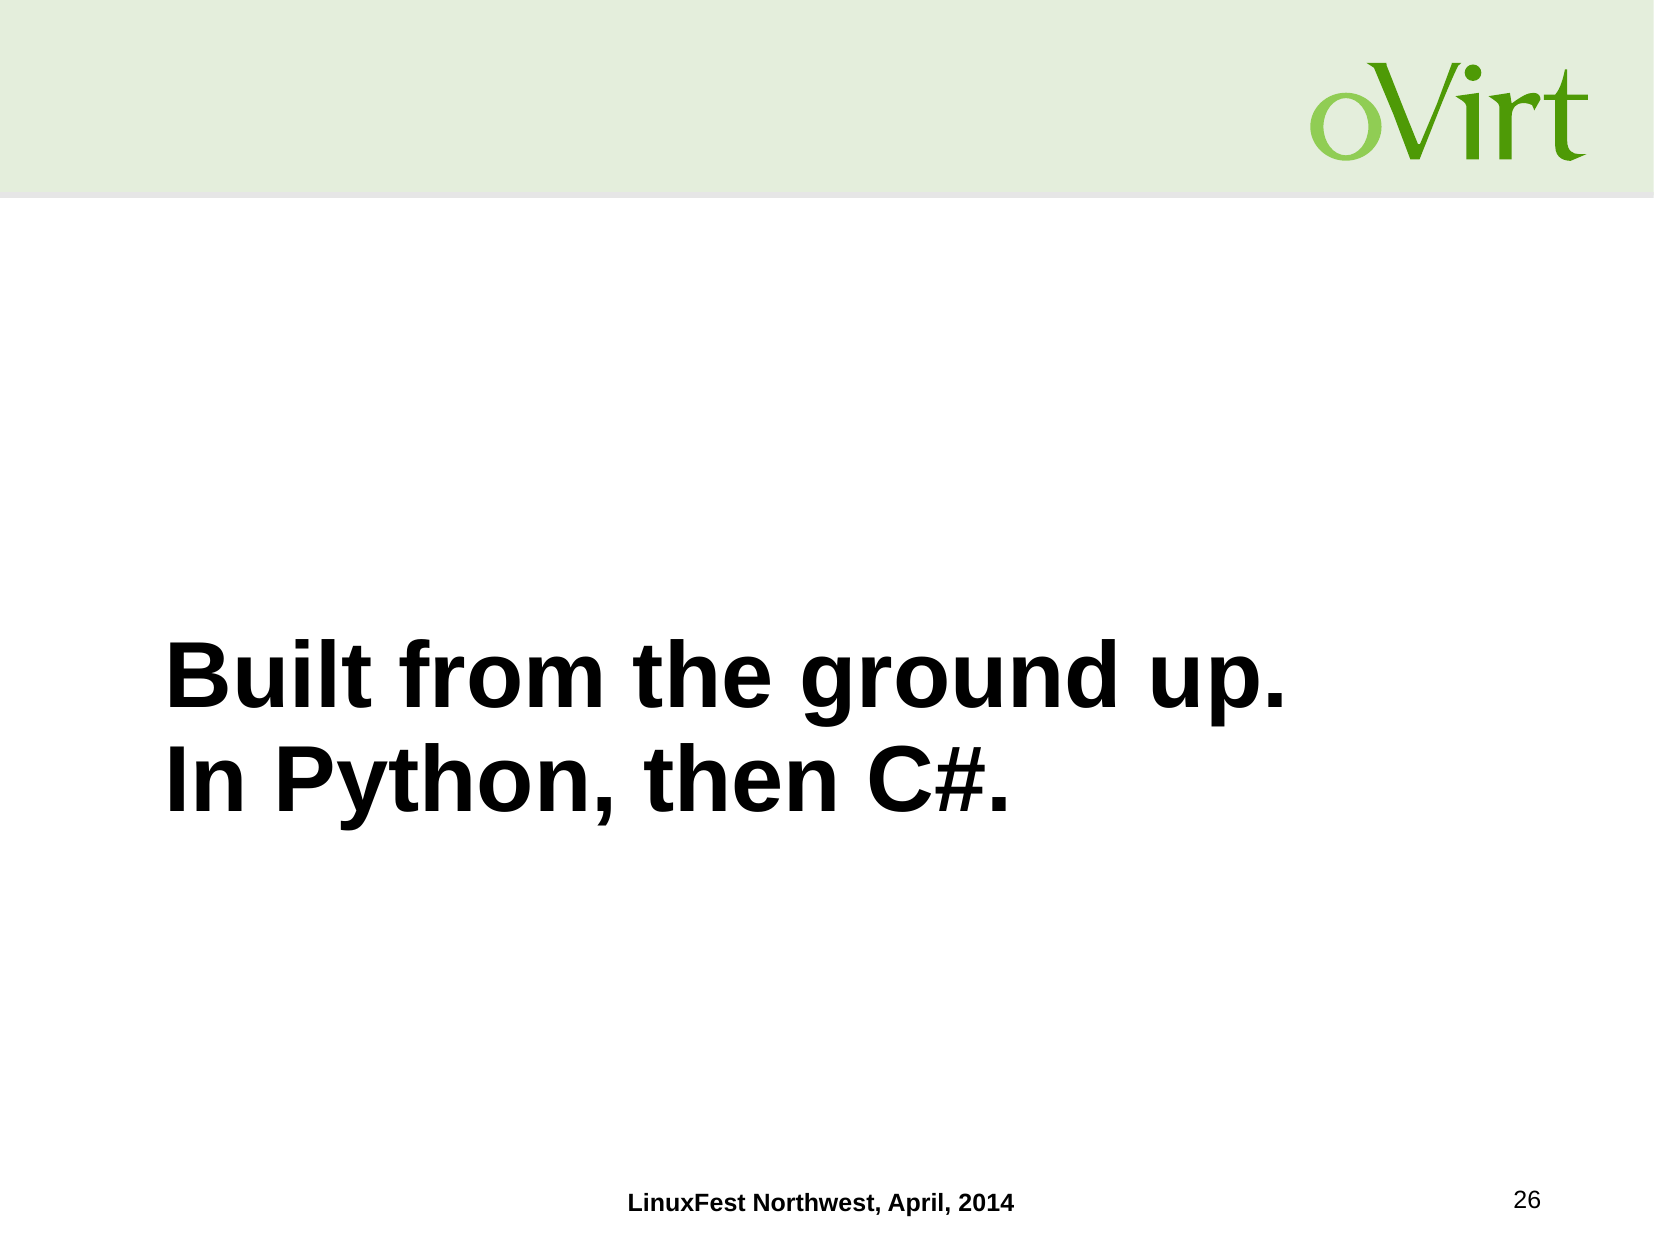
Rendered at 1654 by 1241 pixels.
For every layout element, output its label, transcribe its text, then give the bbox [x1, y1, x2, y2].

text_box Built from the ground up. In Python, then C#. [150, 615, 1654, 839]
